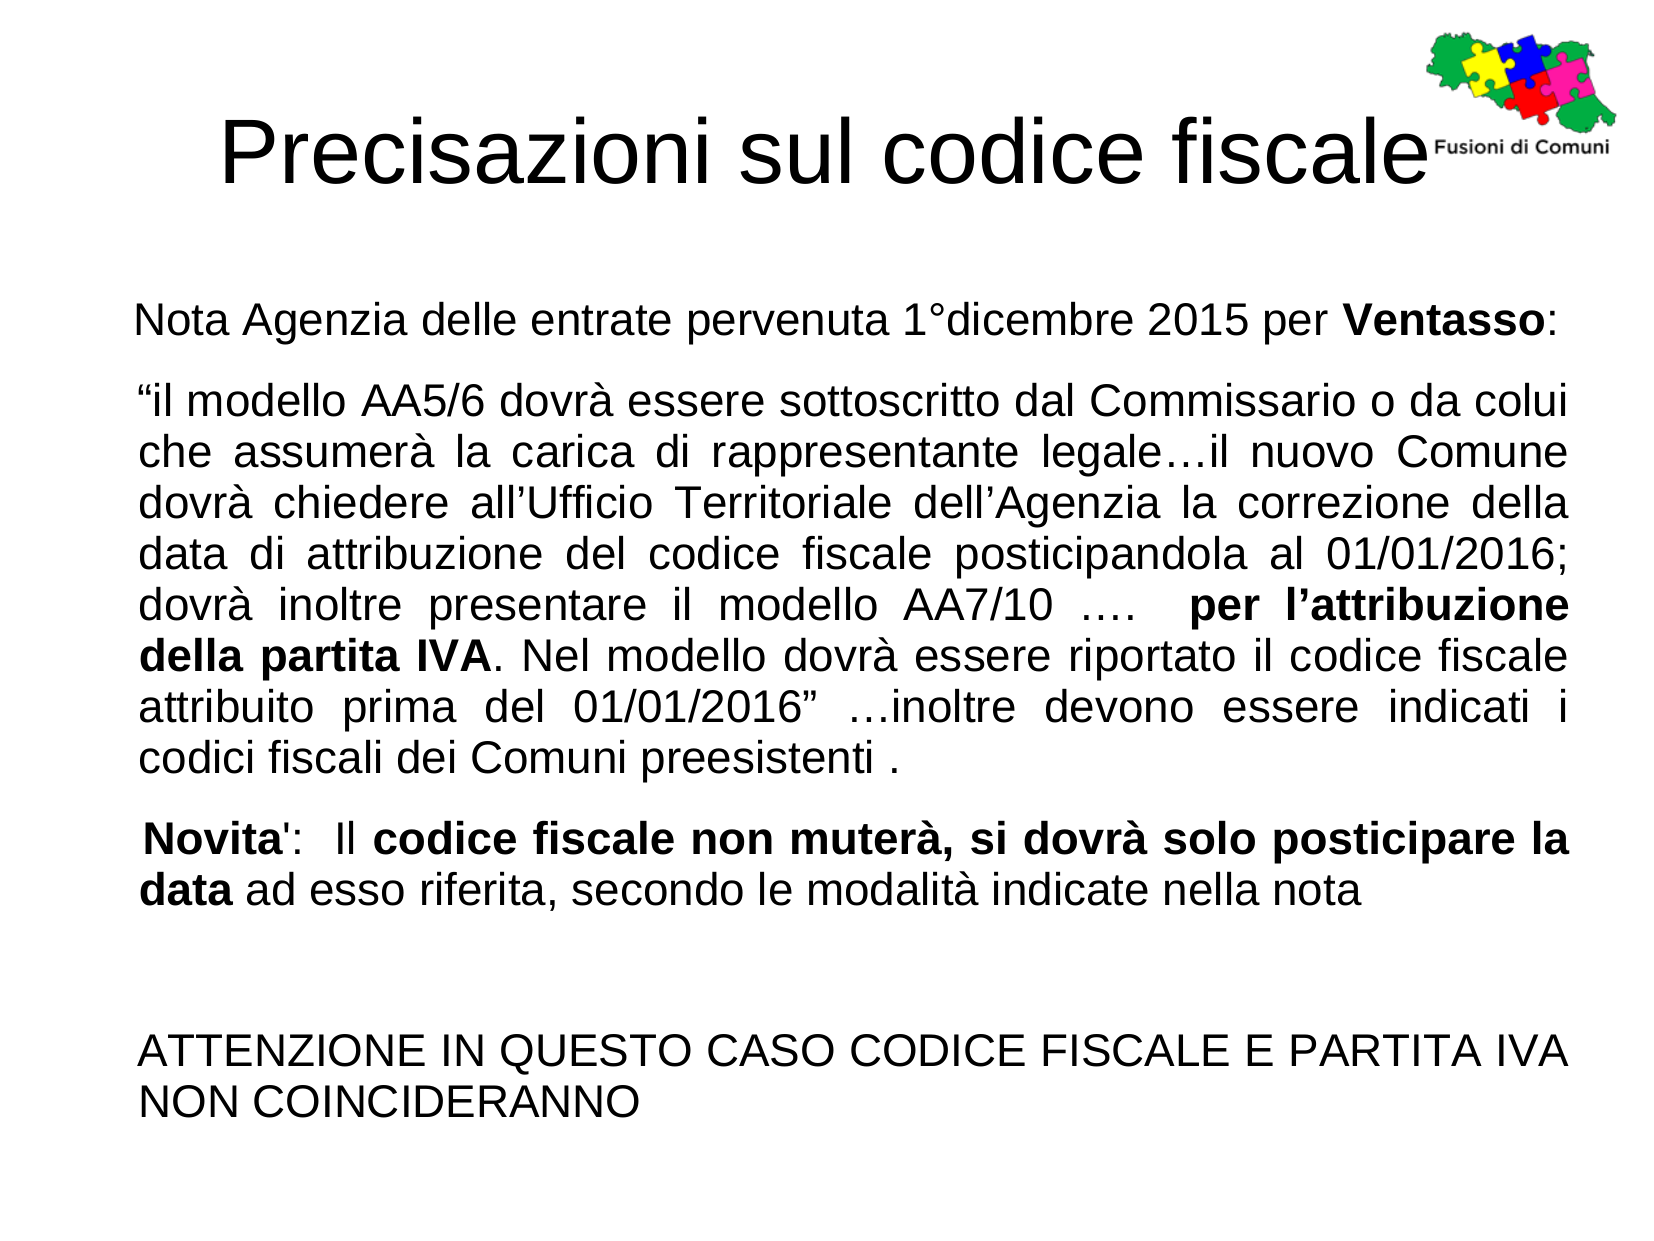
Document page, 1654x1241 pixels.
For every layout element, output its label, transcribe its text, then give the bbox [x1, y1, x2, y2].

title Precisazioni sul codice fiscale [82, 49, 1571, 257]
picture [1424, 29, 1619, 159]
list Nota Agenzia delle entrate pervenuta 1°dicembre 2015 per Ventasso: “il modello AA5/6 dovrà essere sottoscritto dal Commissario o da colui che assumerà la carica di rappresentante legale…il nuovo Comune dovrà chiedere all’Ufficio Territoriale dell’Agenzia la correzione della data di attribuzione del codice fiscale posticipandola al 01/01/2016; dovrà inoltre presentare il modello AA7/10 …. per l’attribuzione della partita IVA. Nel modello dovrà essere riportato il codice fiscale attribuito prima del 01/01/2016” …inoltre devono essere indicati i codici fiscali dei Comuni preesistenti . Novita': Il codice fiscale non muterà, si dovrà solo posticipare la data ad esso riferita, secondo le modalità indicate nella nota ATTENZIONE IN QUESTO CASO CODICE FISCALE E PARTITA IVA NON COINCIDERANNO [82, 290, 1571, 1241]
